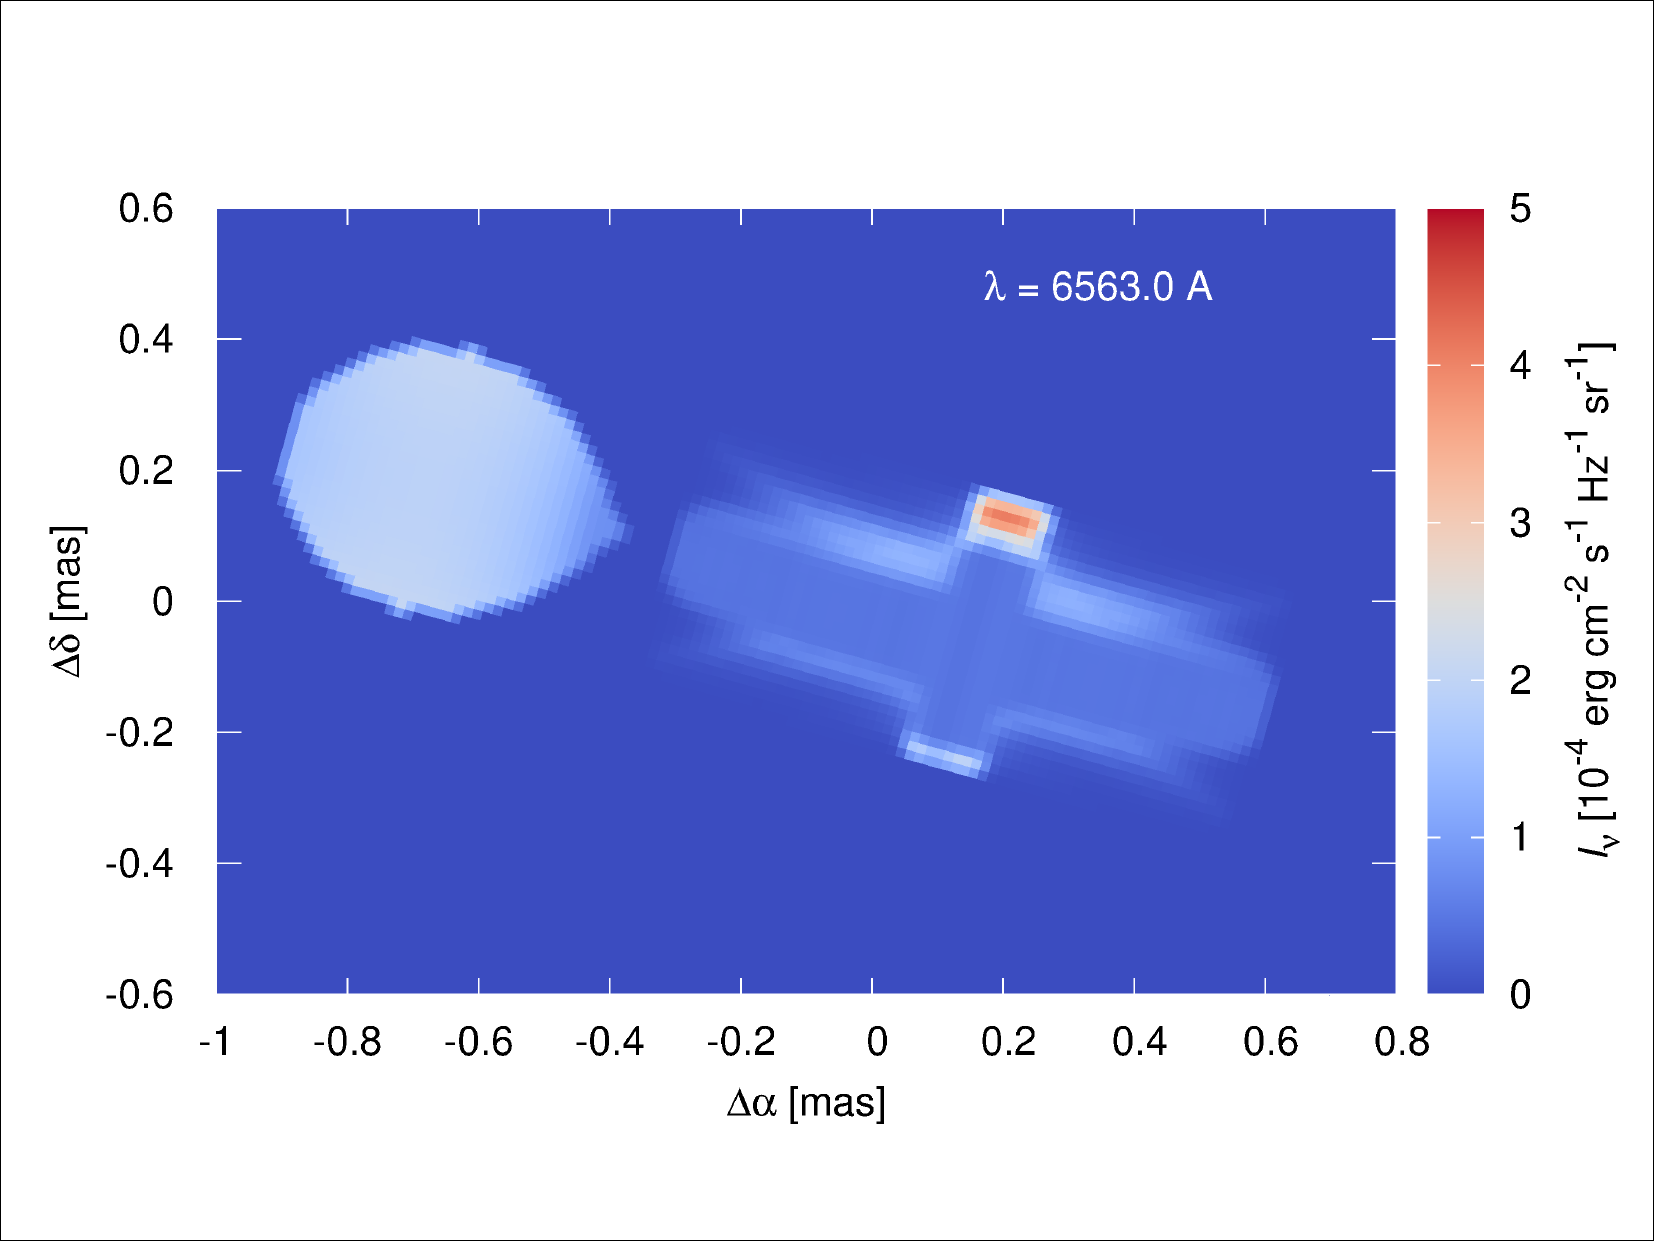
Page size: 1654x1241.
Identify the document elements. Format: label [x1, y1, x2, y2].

picture [45, 187, 1621, 1127]
text_box [0, 0, 1654, 1241]
